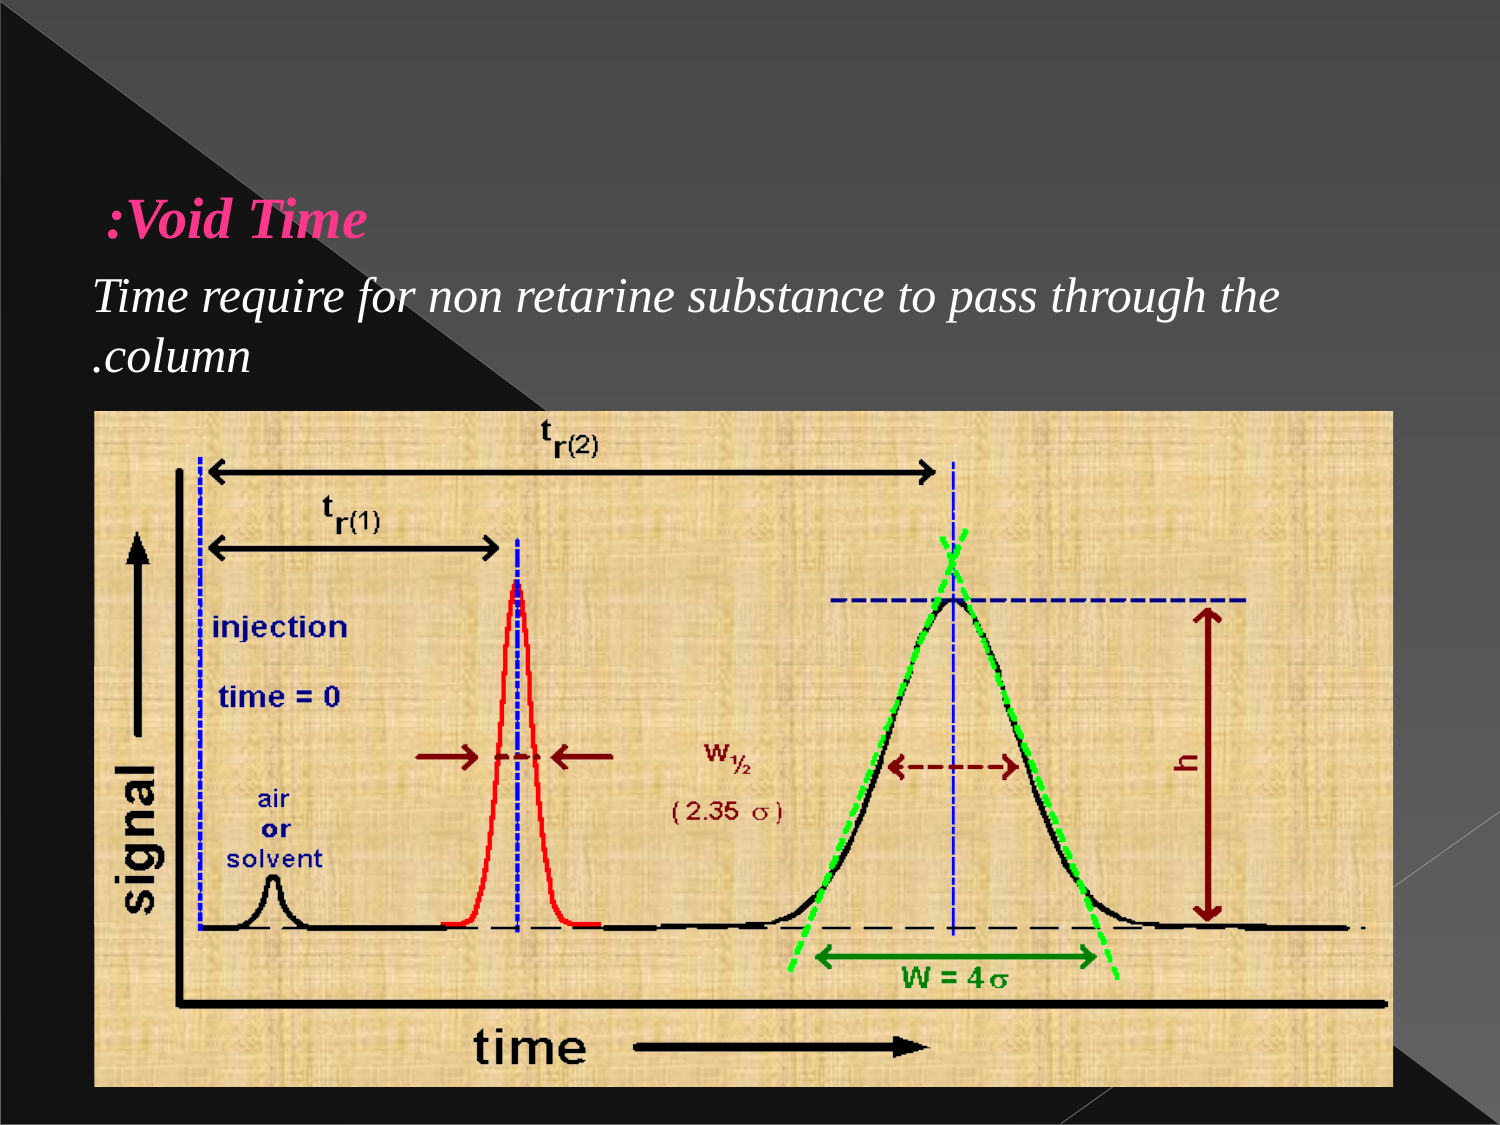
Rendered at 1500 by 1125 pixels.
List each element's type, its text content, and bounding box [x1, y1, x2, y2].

picture [94, 411, 1394, 1087]
list Void Time: Time require for non retarine substance to pass through the column. [76, 172, 1427, 923]
